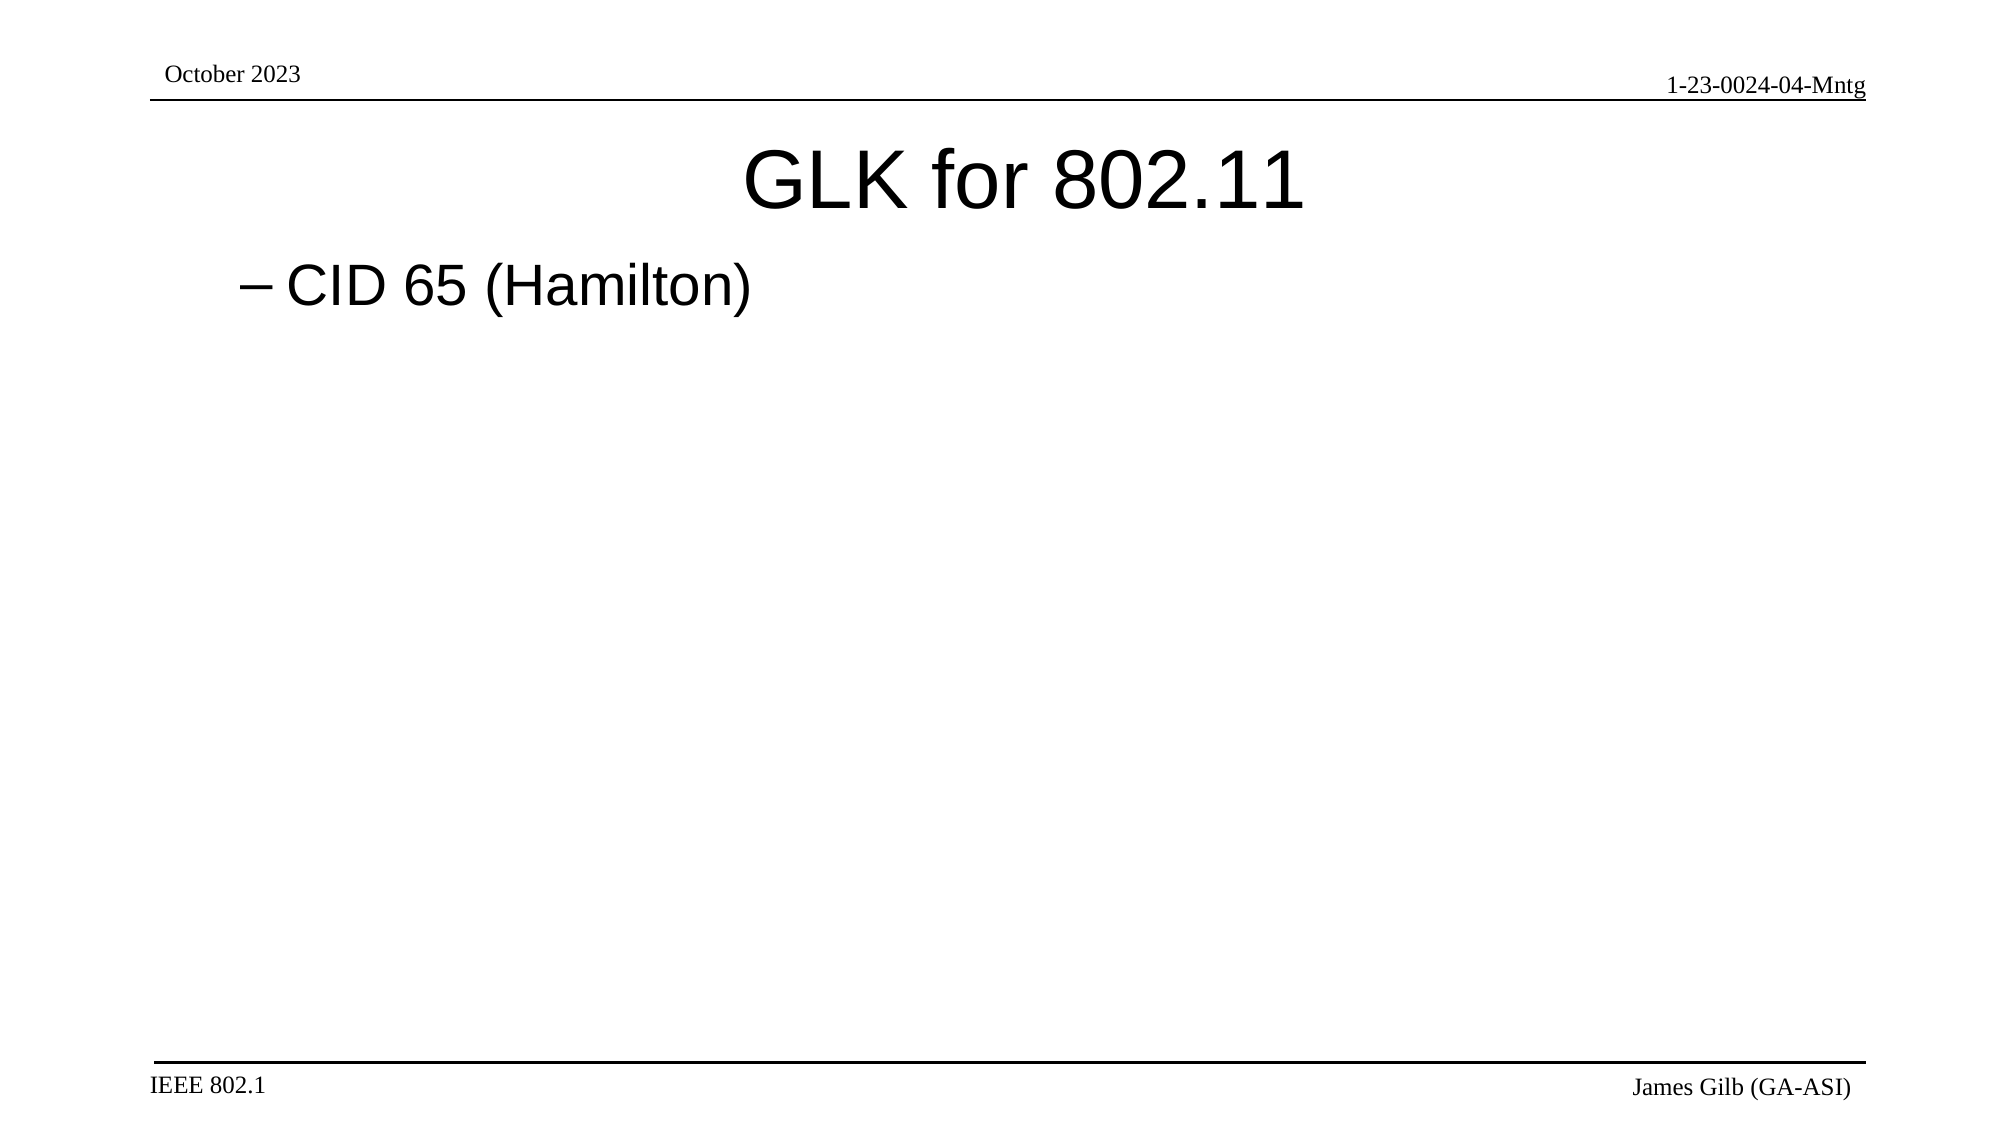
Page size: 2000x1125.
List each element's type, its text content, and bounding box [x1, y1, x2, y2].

list CID 65 (Hamilton) [150, 239, 1900, 1051]
title GLK for 802.11 [149, 112, 1900, 238]
